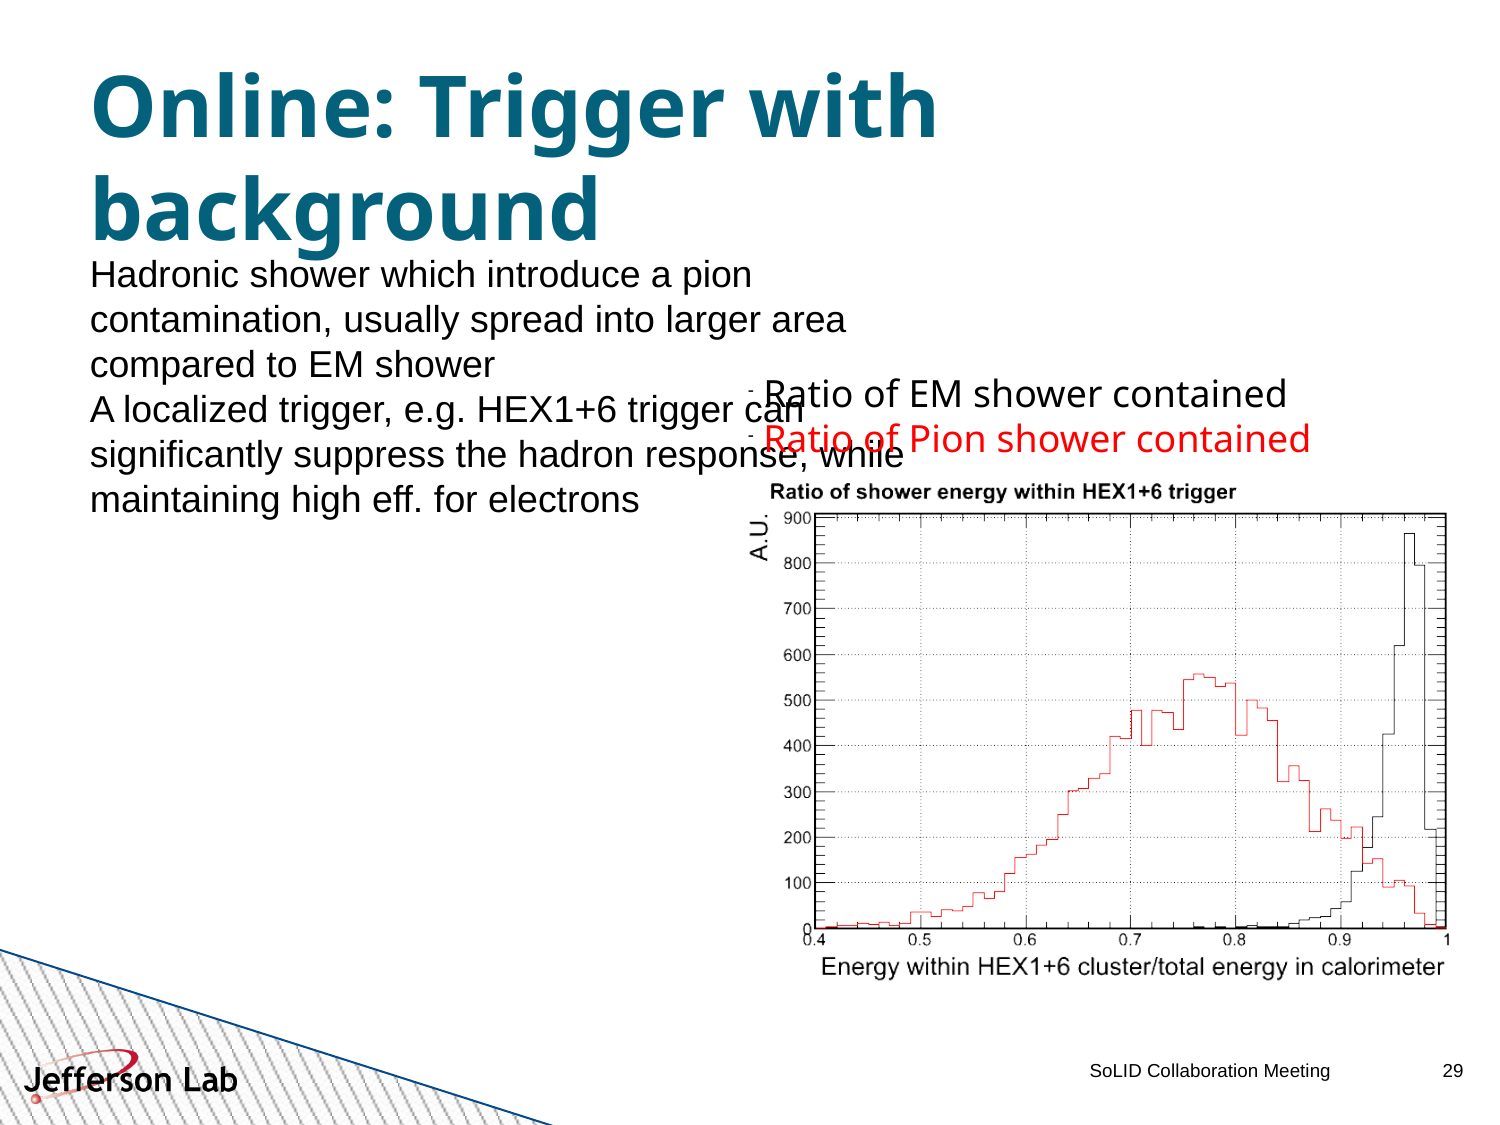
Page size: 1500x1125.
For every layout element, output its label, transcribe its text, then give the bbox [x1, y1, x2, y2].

picture [0, 952, 543, 1125]
text_box Hadronic shower which introduce a pion contamination, usually spread into larger area compared to EM shower A localized trigger, e.g. HEX1+6 trigger can significantly suppress the hadron response, while maintaining high eff. for electrons [75, 242, 938, 1030]
picture [737, 474, 1500, 1009]
text_box SoLID Collaboration Meeting [1074, 1051, 1419, 1112]
text_box Online: Trigger with background [75, 45, 1425, 233]
text_box <number> [1418, 1051, 1479, 1111]
text_box Ratio of EM shower contained Ratio of Pion shower contained [733, 362, 1362, 468]
